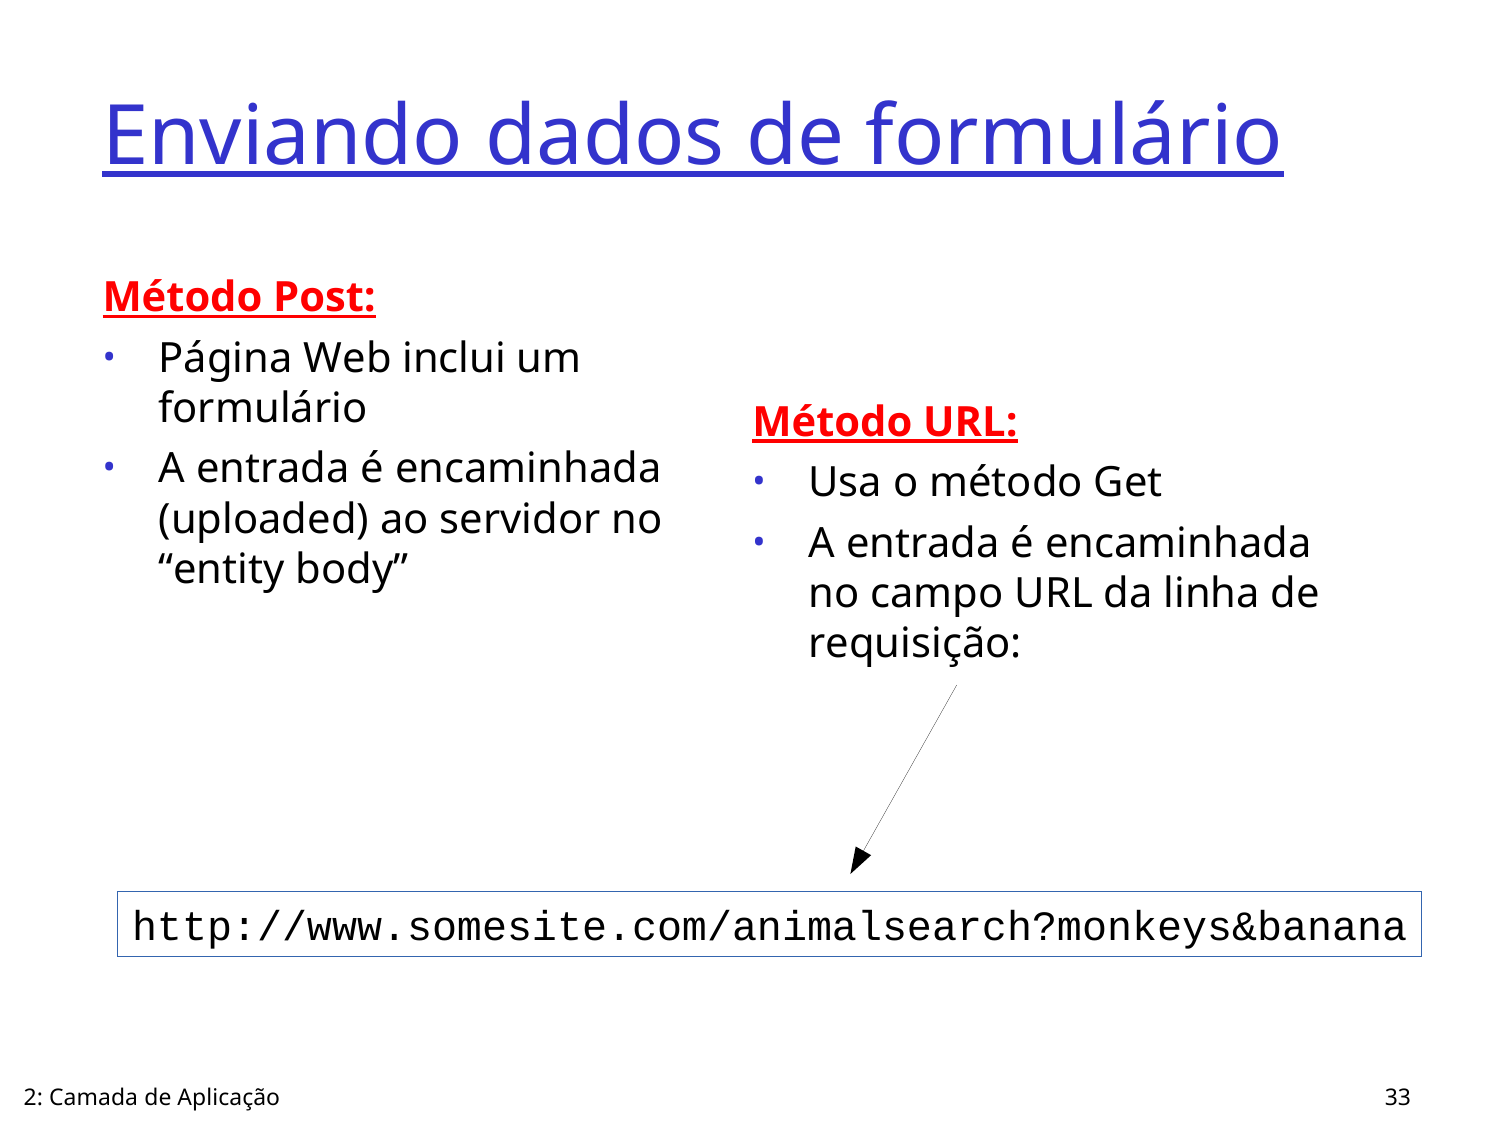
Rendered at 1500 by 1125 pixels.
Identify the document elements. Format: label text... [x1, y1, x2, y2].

title Enviando dados de formulário [87, 37, 1363, 225]
list Método URL: Usa o método Get A entrada é encaminhada no campo URL da linha de requisição: [737, 386, 1363, 749]
text_box http://www.somesite.com/animalsearch?monkeys&banana [117, 891, 1422, 957]
list Método Post: Página Web inclui um formulário A entrada é encaminhada (uploaded) ao servidor no “entity body” [87, 262, 739, 1026]
